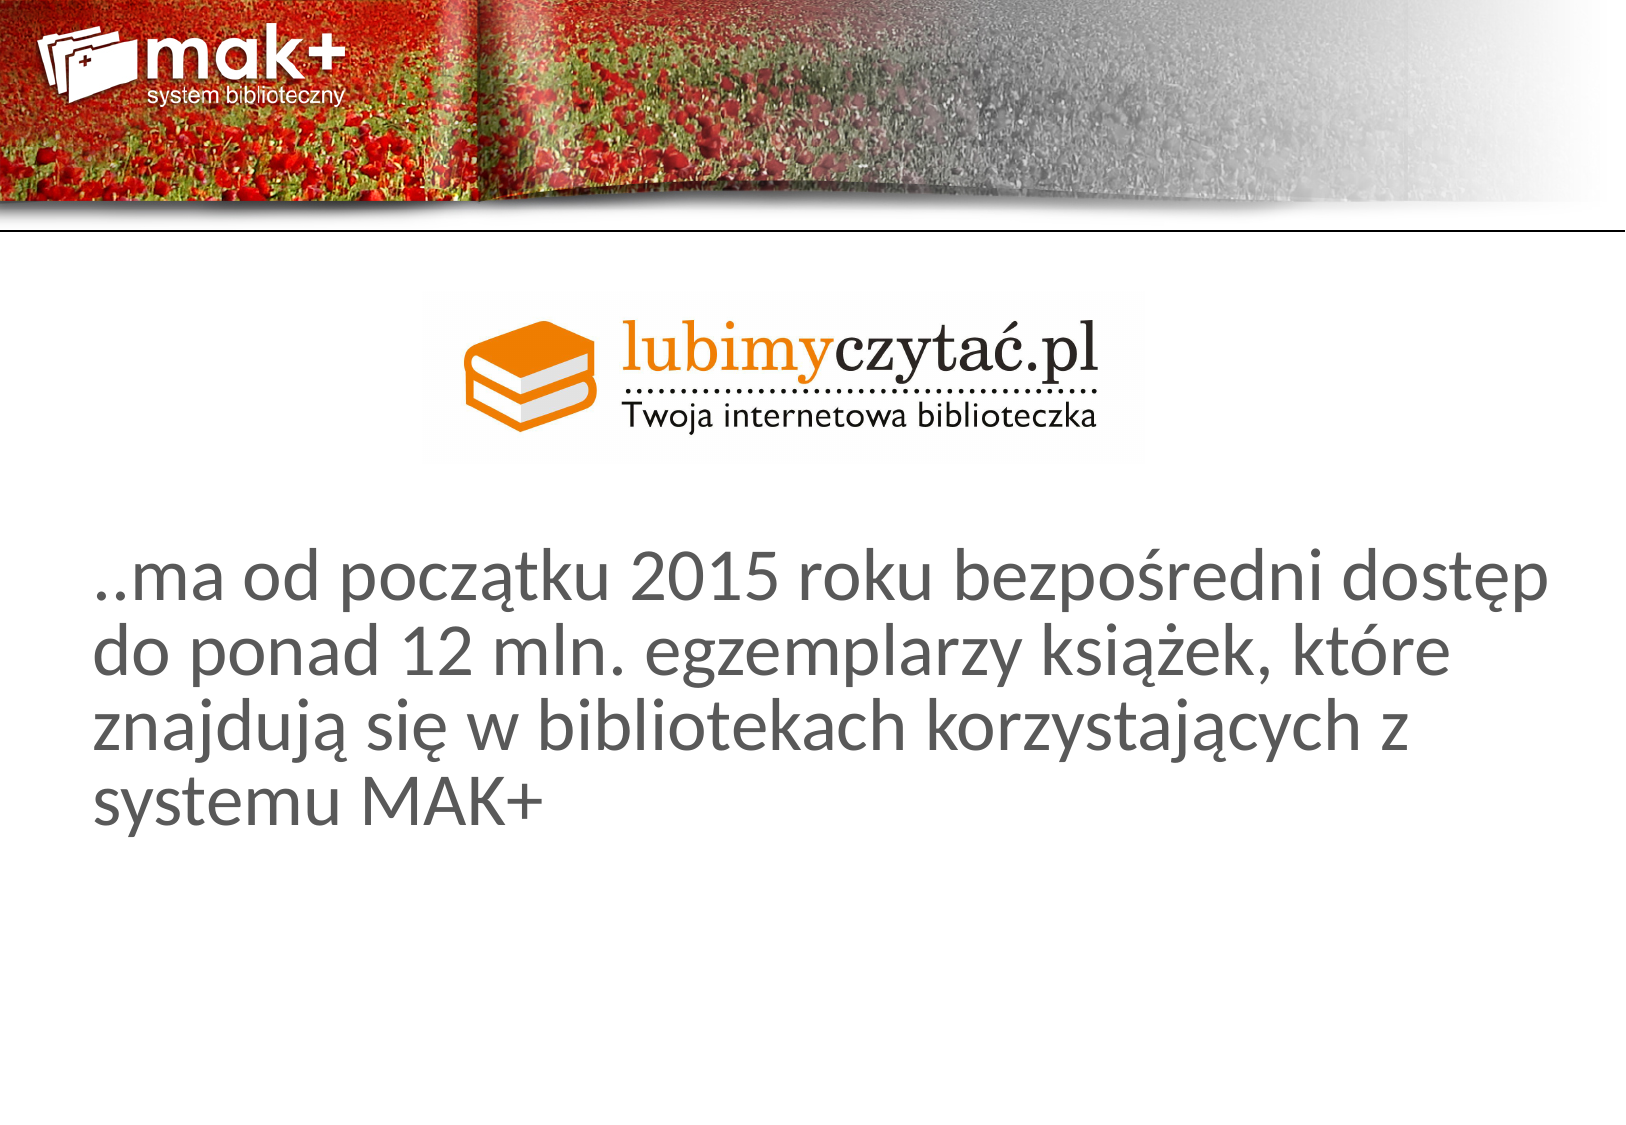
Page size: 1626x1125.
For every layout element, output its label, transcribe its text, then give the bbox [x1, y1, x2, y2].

picture [0, 0, 1625, 231]
text_box ..ma od początku 2015 roku bezpośredni dostęp do ponad 12 mln. egzemplarzy książek, które znajdują się w bibliotekach korzystających z systemu MAK+ [77, 536, 1571, 916]
picture [422, 291, 1145, 464]
